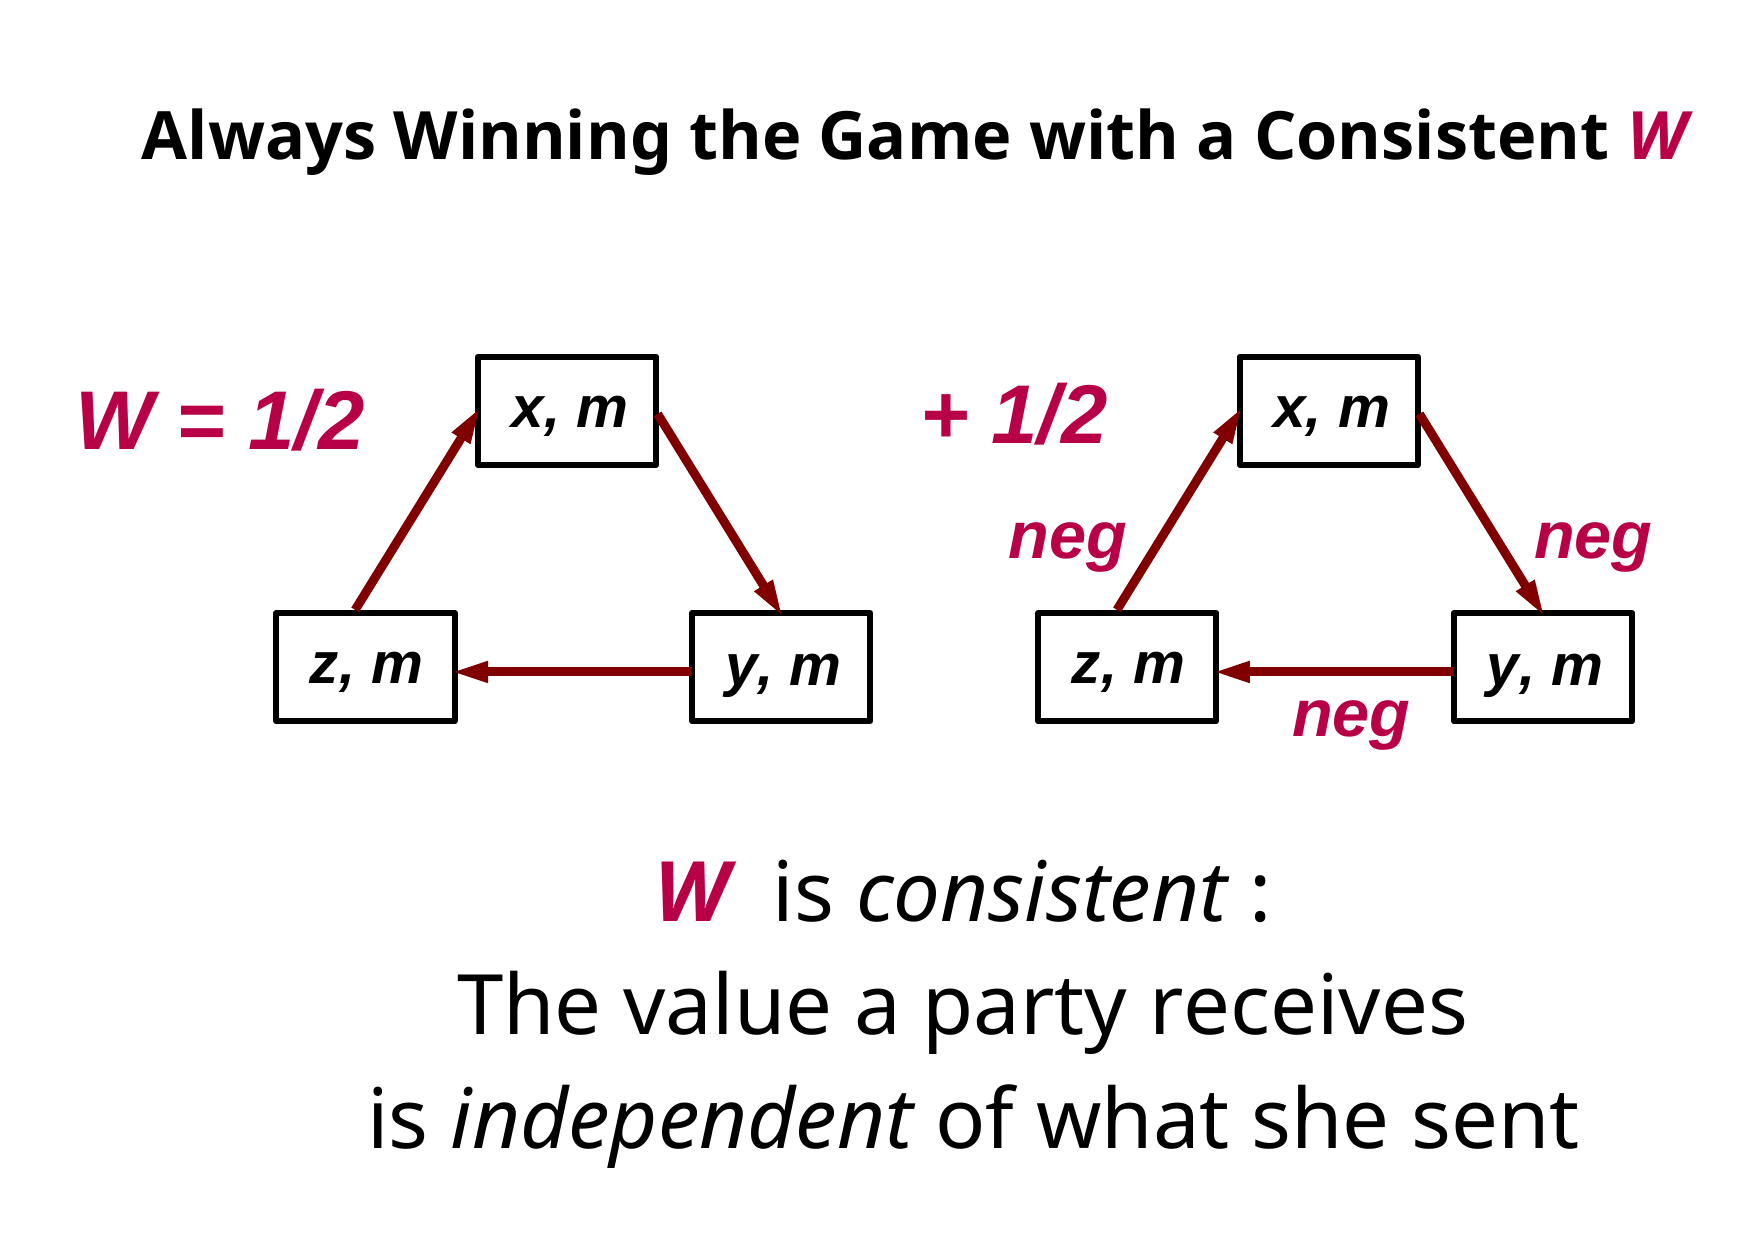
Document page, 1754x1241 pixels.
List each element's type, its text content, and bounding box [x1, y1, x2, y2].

text_box x, m [1255, 364, 1610, 451]
text_box z, m [1054, 620, 1206, 707]
text_box + 1/2 [1208, 429, 1254, 473]
text_box + 1/2 [1243, 360, 1254, 462]
text_box y, m [707, 622, 893, 709]
text_box neg [1274, 665, 1626, 761]
text_box neg [1516, 487, 1754, 584]
text_box z, m [292, 620, 444, 707]
text_box x, m [493, 364, 848, 451]
text_box + 1/2 [902, 357, 1237, 473]
text_box W = 1/2 [57, 363, 467, 478]
text_box Always Winning the Game with a Consistent W [127, 81, 1754, 171]
text_box W is consistent : The value a party receives is independent of what she sent [352, 824, 1555, 1120]
text_box neg [990, 487, 1343, 584]
text_box y, m [1469, 622, 1655, 709]
